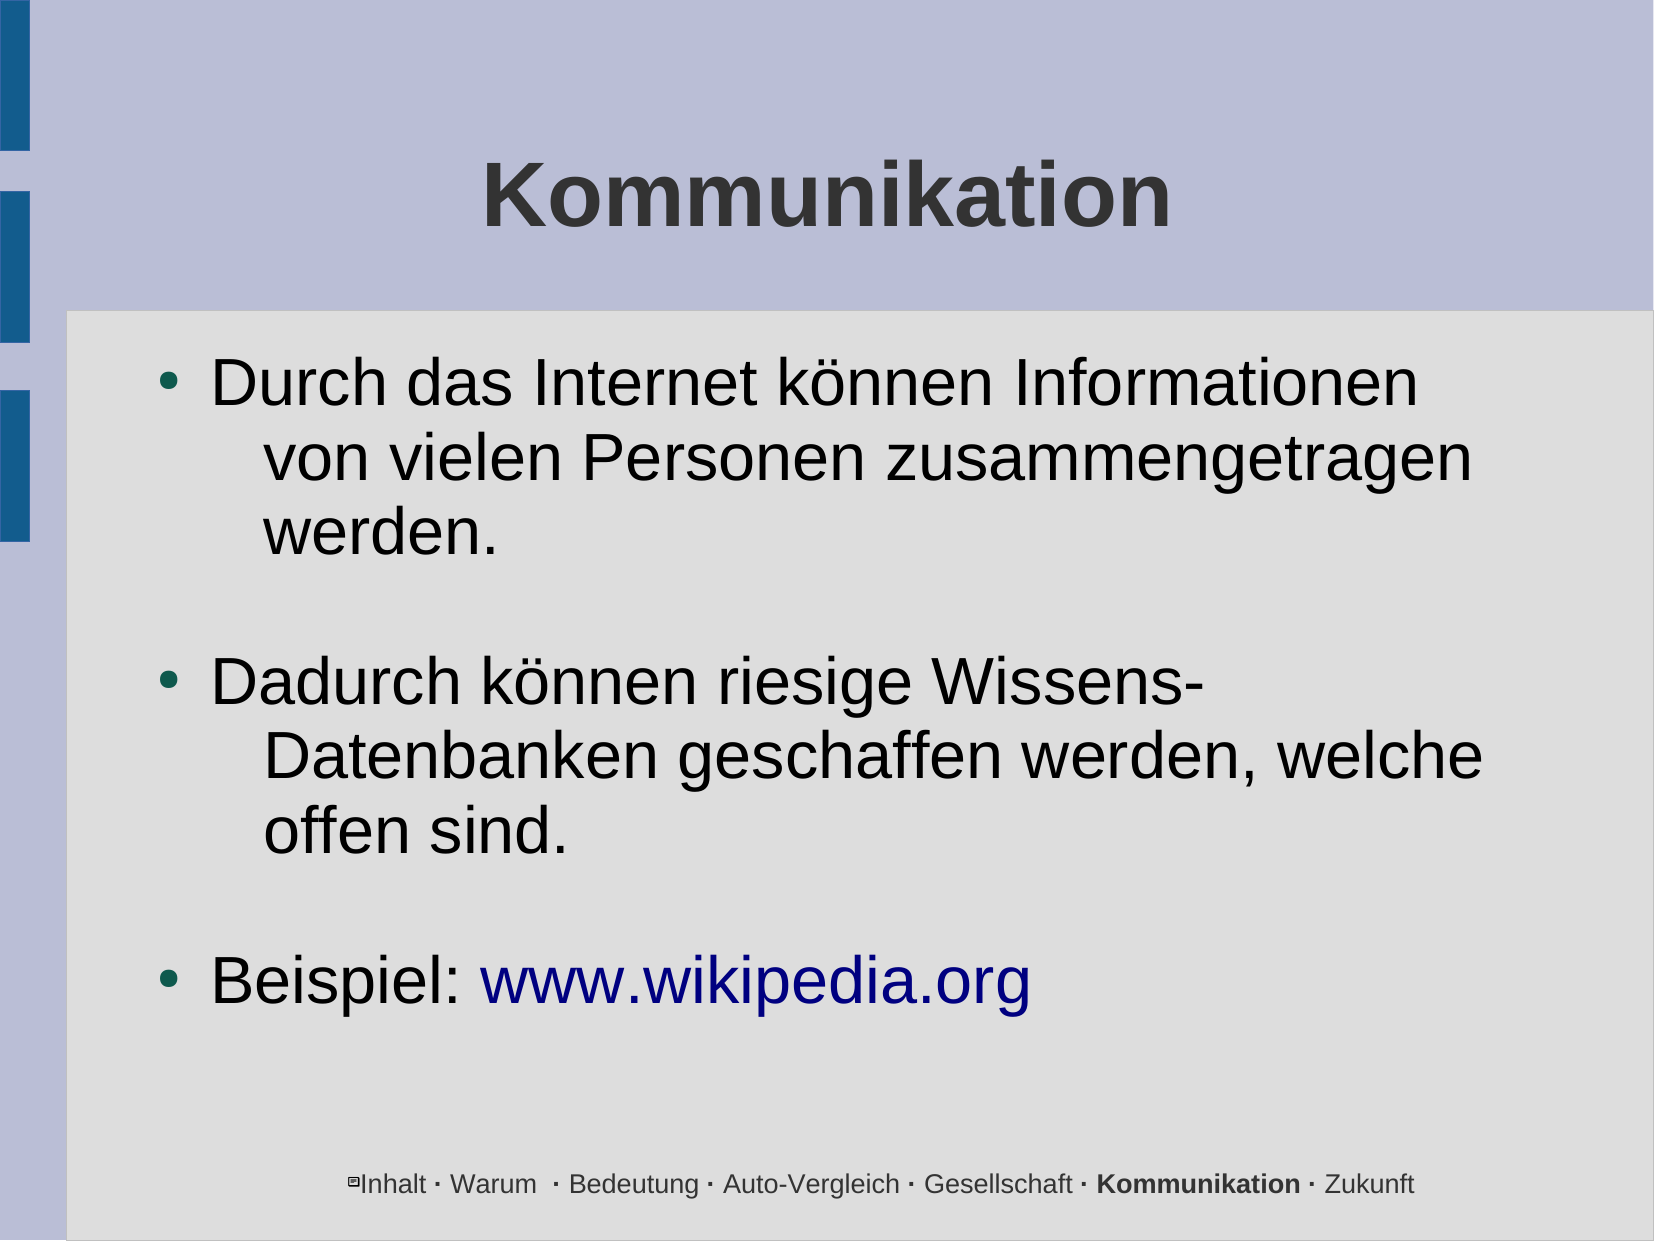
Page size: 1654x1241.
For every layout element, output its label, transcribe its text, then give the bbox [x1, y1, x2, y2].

list Durch das Internet können Informationen von vielen Personen zusammengetragen werden. Dadurch können riesige Wissens-Datenbanken geschaffen werden, welche offen sind. Beispiel: www.wikipedia.org [121, 344, 1534, 1127]
title Inhalt · Warum · Bedeutung · Auto-Vergleich · Gesellschaft · Kommunikation · Zukunft [115, 1159, 1528, 1209]
title Kommunikation [121, 91, 1534, 299]
